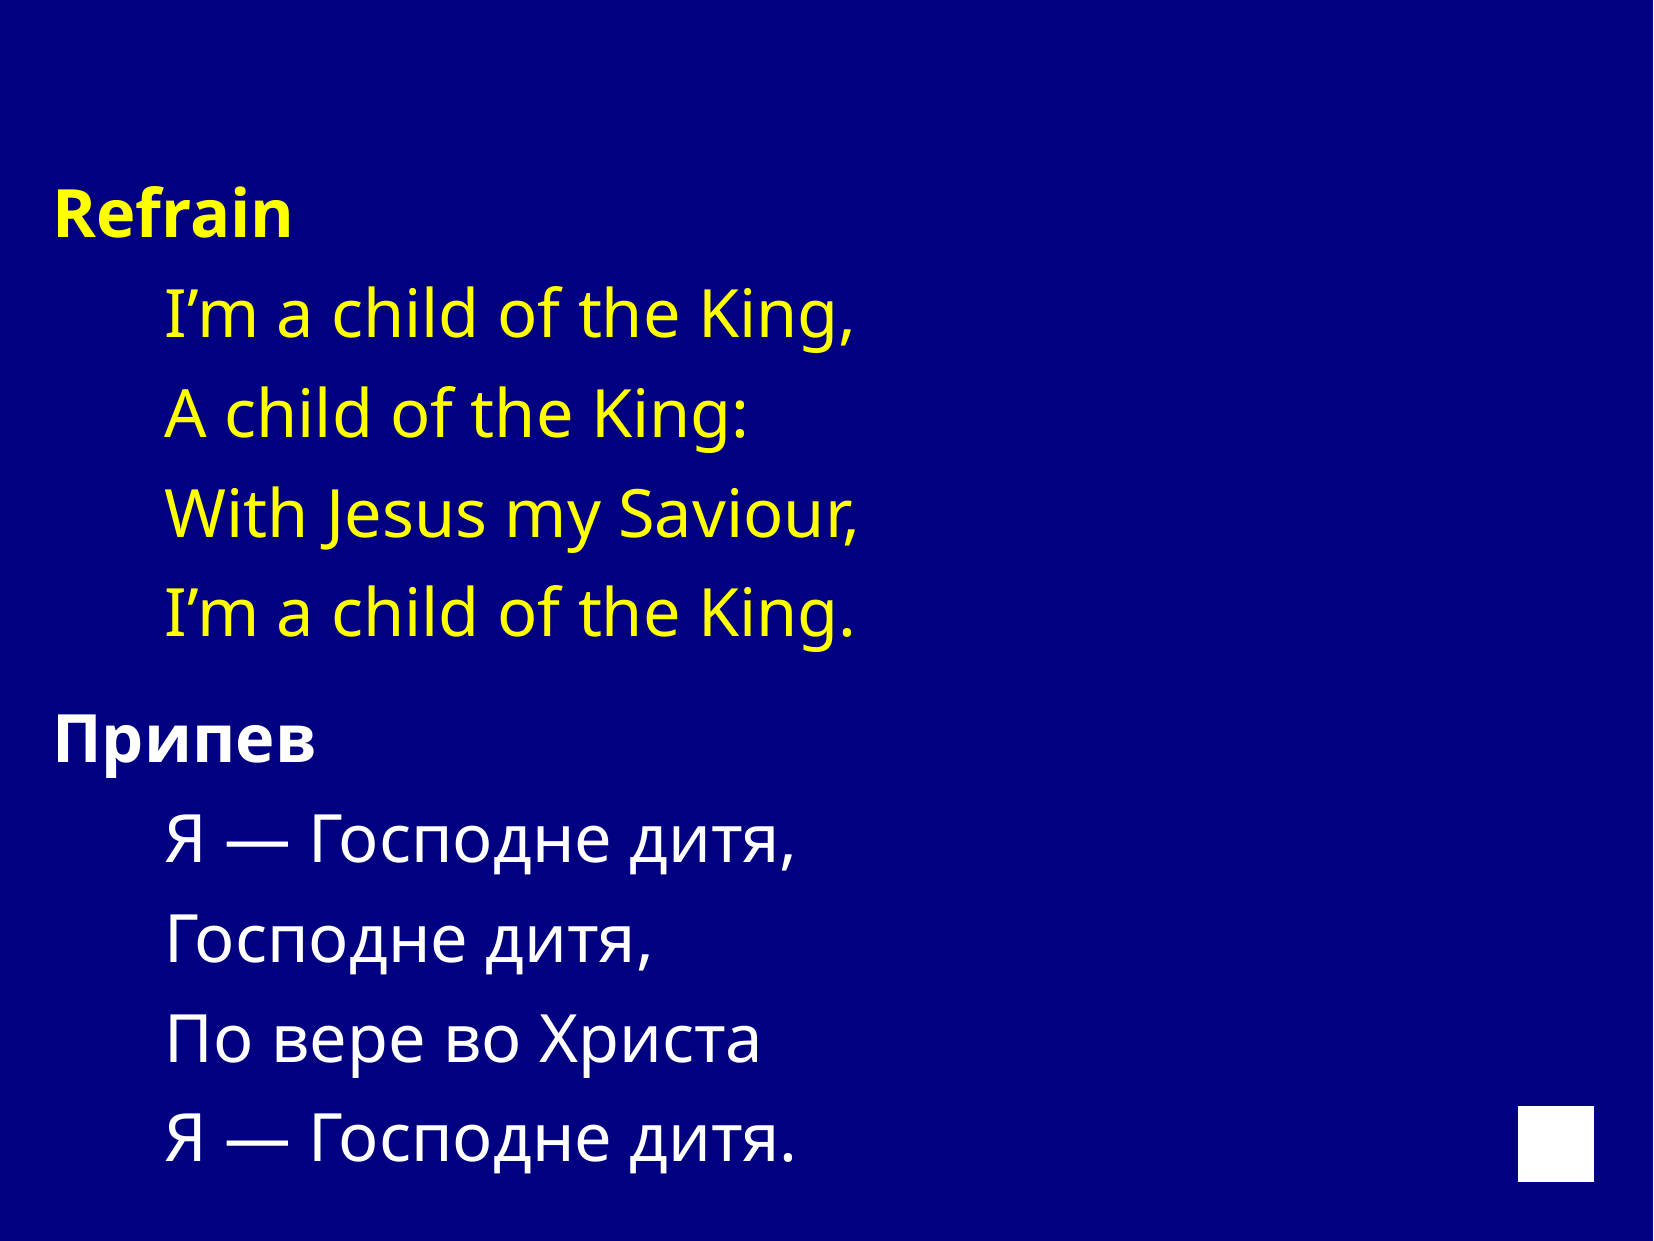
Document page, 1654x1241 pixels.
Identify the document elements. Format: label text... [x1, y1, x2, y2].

text_box [1518, 1106, 1594, 1182]
text_box Refrain I’m a child of the King, A child of the King: With Jesus my Saviour, I’m a child of the King. [37, 150, 1653, 638]
text_box Припев Я — Господне дитя, Господне дитя, По вере во Христа Я — Господне дитя. [37, 675, 1576, 1163]
